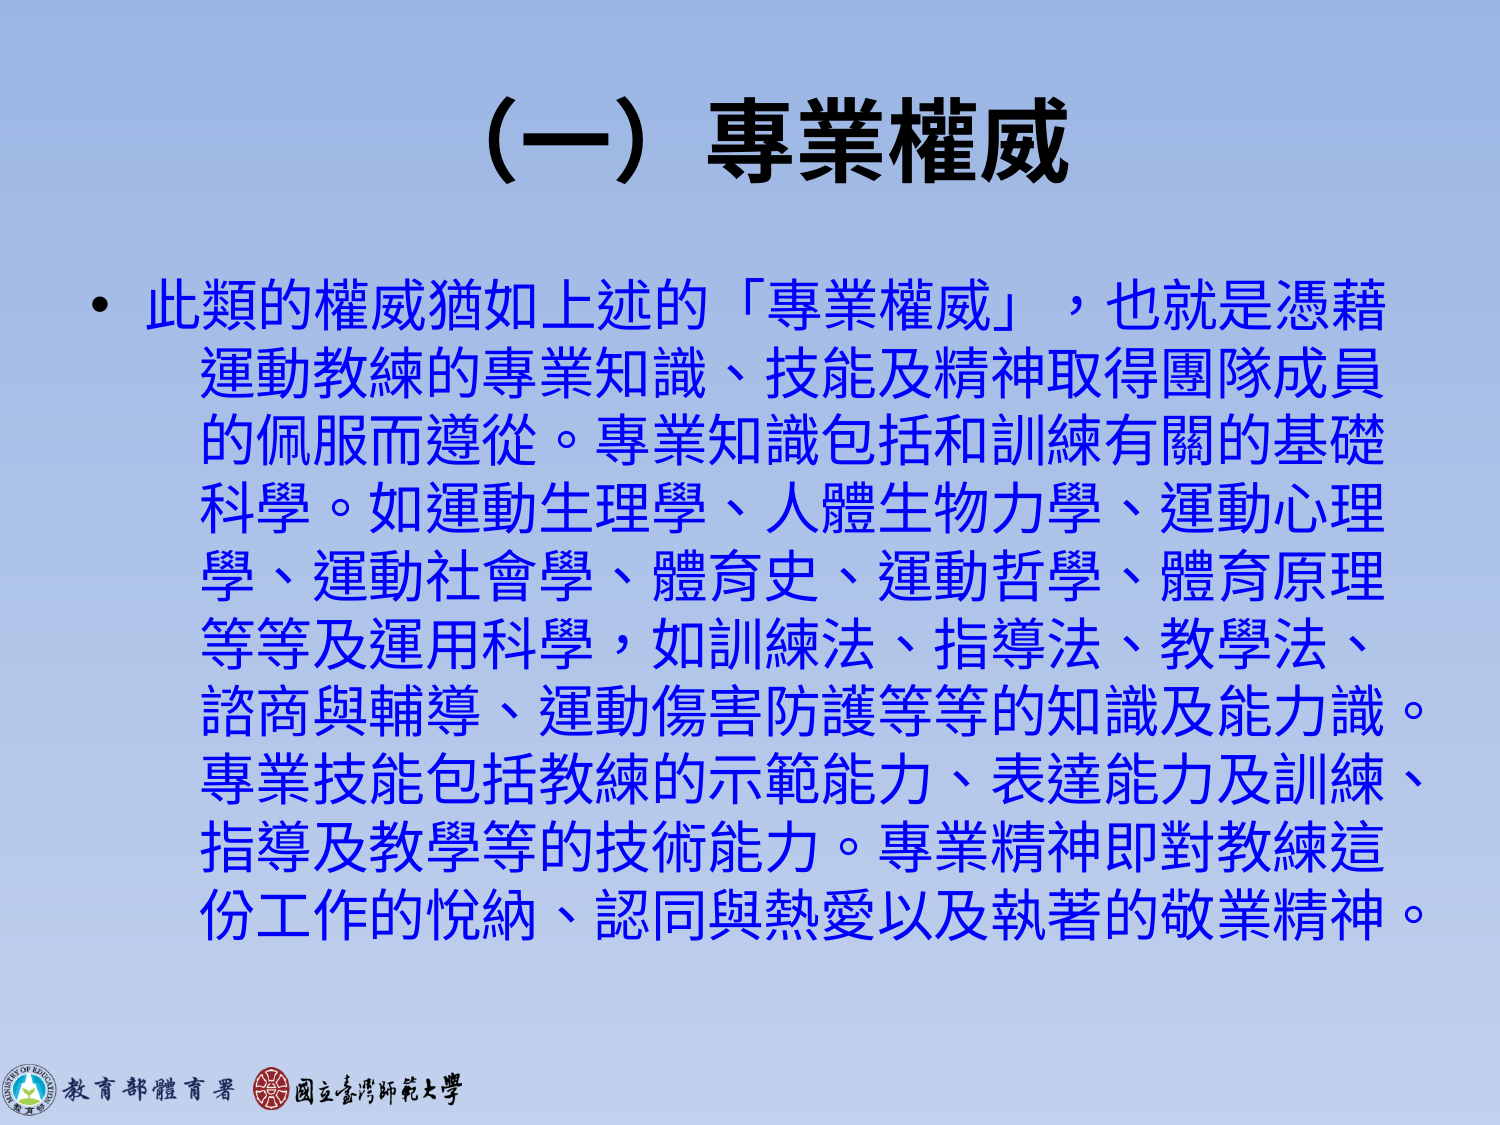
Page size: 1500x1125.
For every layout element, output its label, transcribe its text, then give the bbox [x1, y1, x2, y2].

title （一）專業權威 [75, 45, 1426, 233]
list 此類的權威猶如上述的「專業權威」，也就是憑藉運動教練的專業知識、技能及精神取得團隊成員的佩服而遵從。專業知識包括和訓練有關的基礎科學。如運動生理學、人體生物力學、運動心理學、運動社會學、體育史、運動哲學、體育原理等等及運用科學，如訓練法、指導法、教學法、諮商與輔導、運動傷害防護等等的知識及能力識。專業技能包括教練的示範能力、表達能力及訓練、指導及教學等的技術能力。專業精神即對教練這份工作的悅納、認同與熱愛以及執著的敬業精神。 [75, 262, 1437, 1005]
